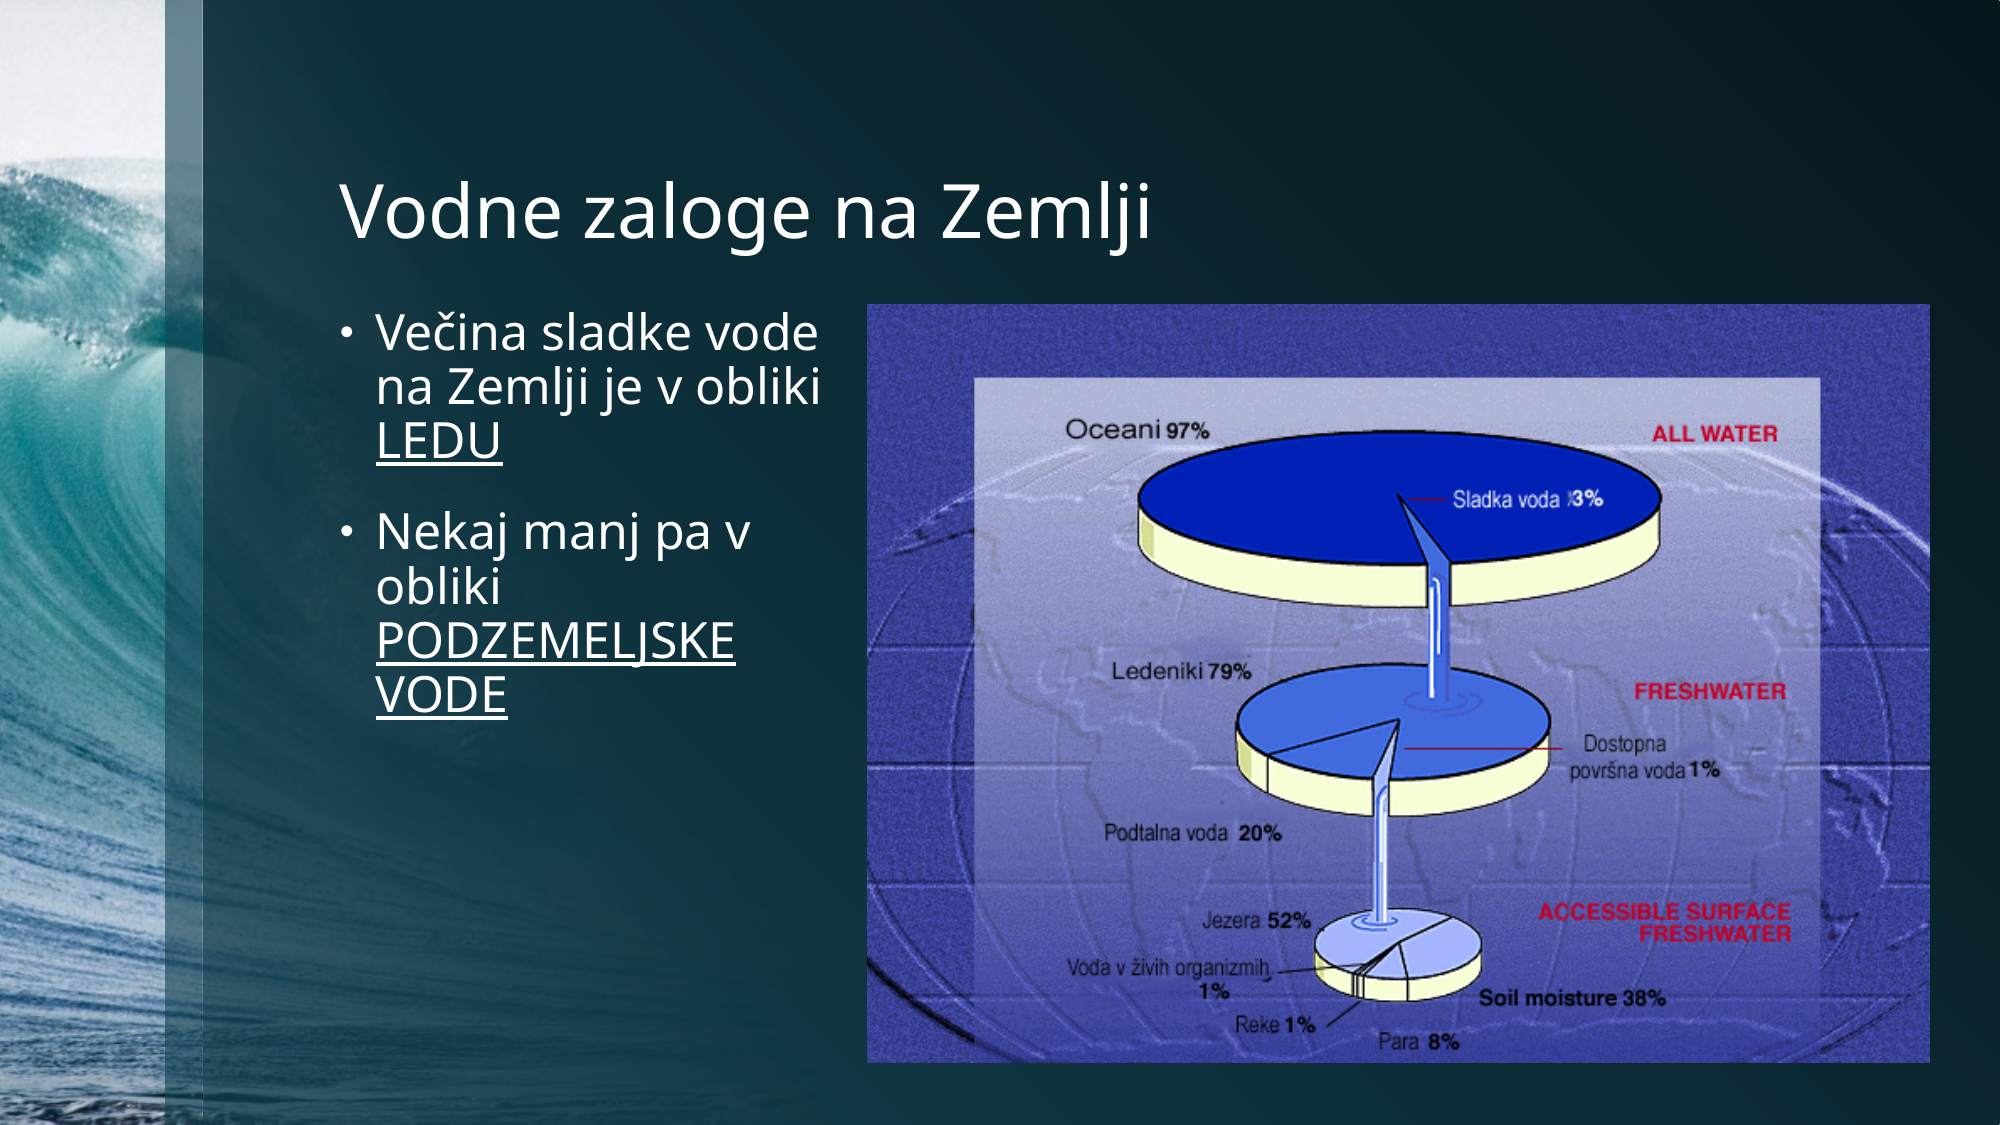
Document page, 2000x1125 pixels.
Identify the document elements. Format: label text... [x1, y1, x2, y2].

title Vodne zaloge na Zemlji [324, 62, 1825, 263]
text_box Večina sladke vode na Zemlji je v obliki LEDU Nekaj manj pa v obliki PODZEMELJSKE VODE [324, 299, 870, 1025]
picture [0, 0, 2000, 1125]
